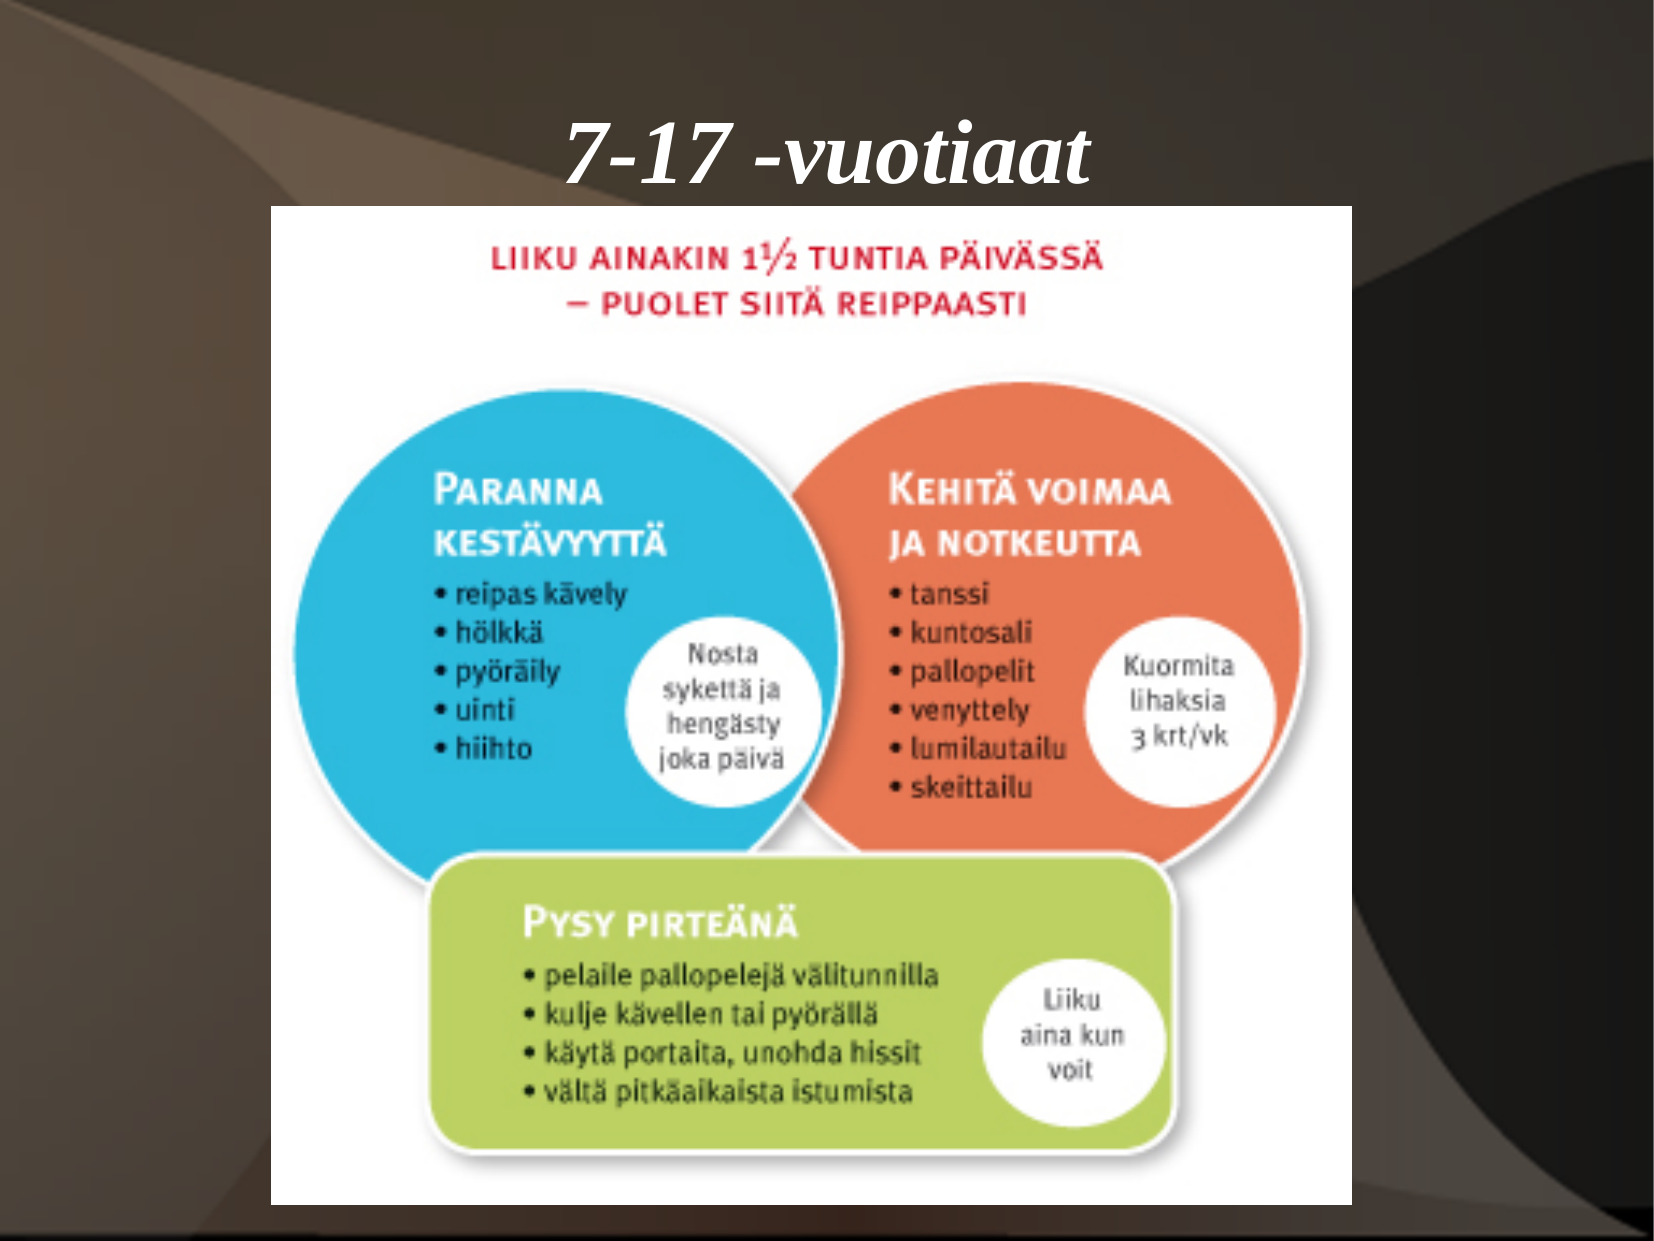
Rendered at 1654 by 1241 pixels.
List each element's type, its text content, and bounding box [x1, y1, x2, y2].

title 7-17 -vuotiaat [82, 49, 1571, 257]
picture [0, 0, 1654, 1241]
